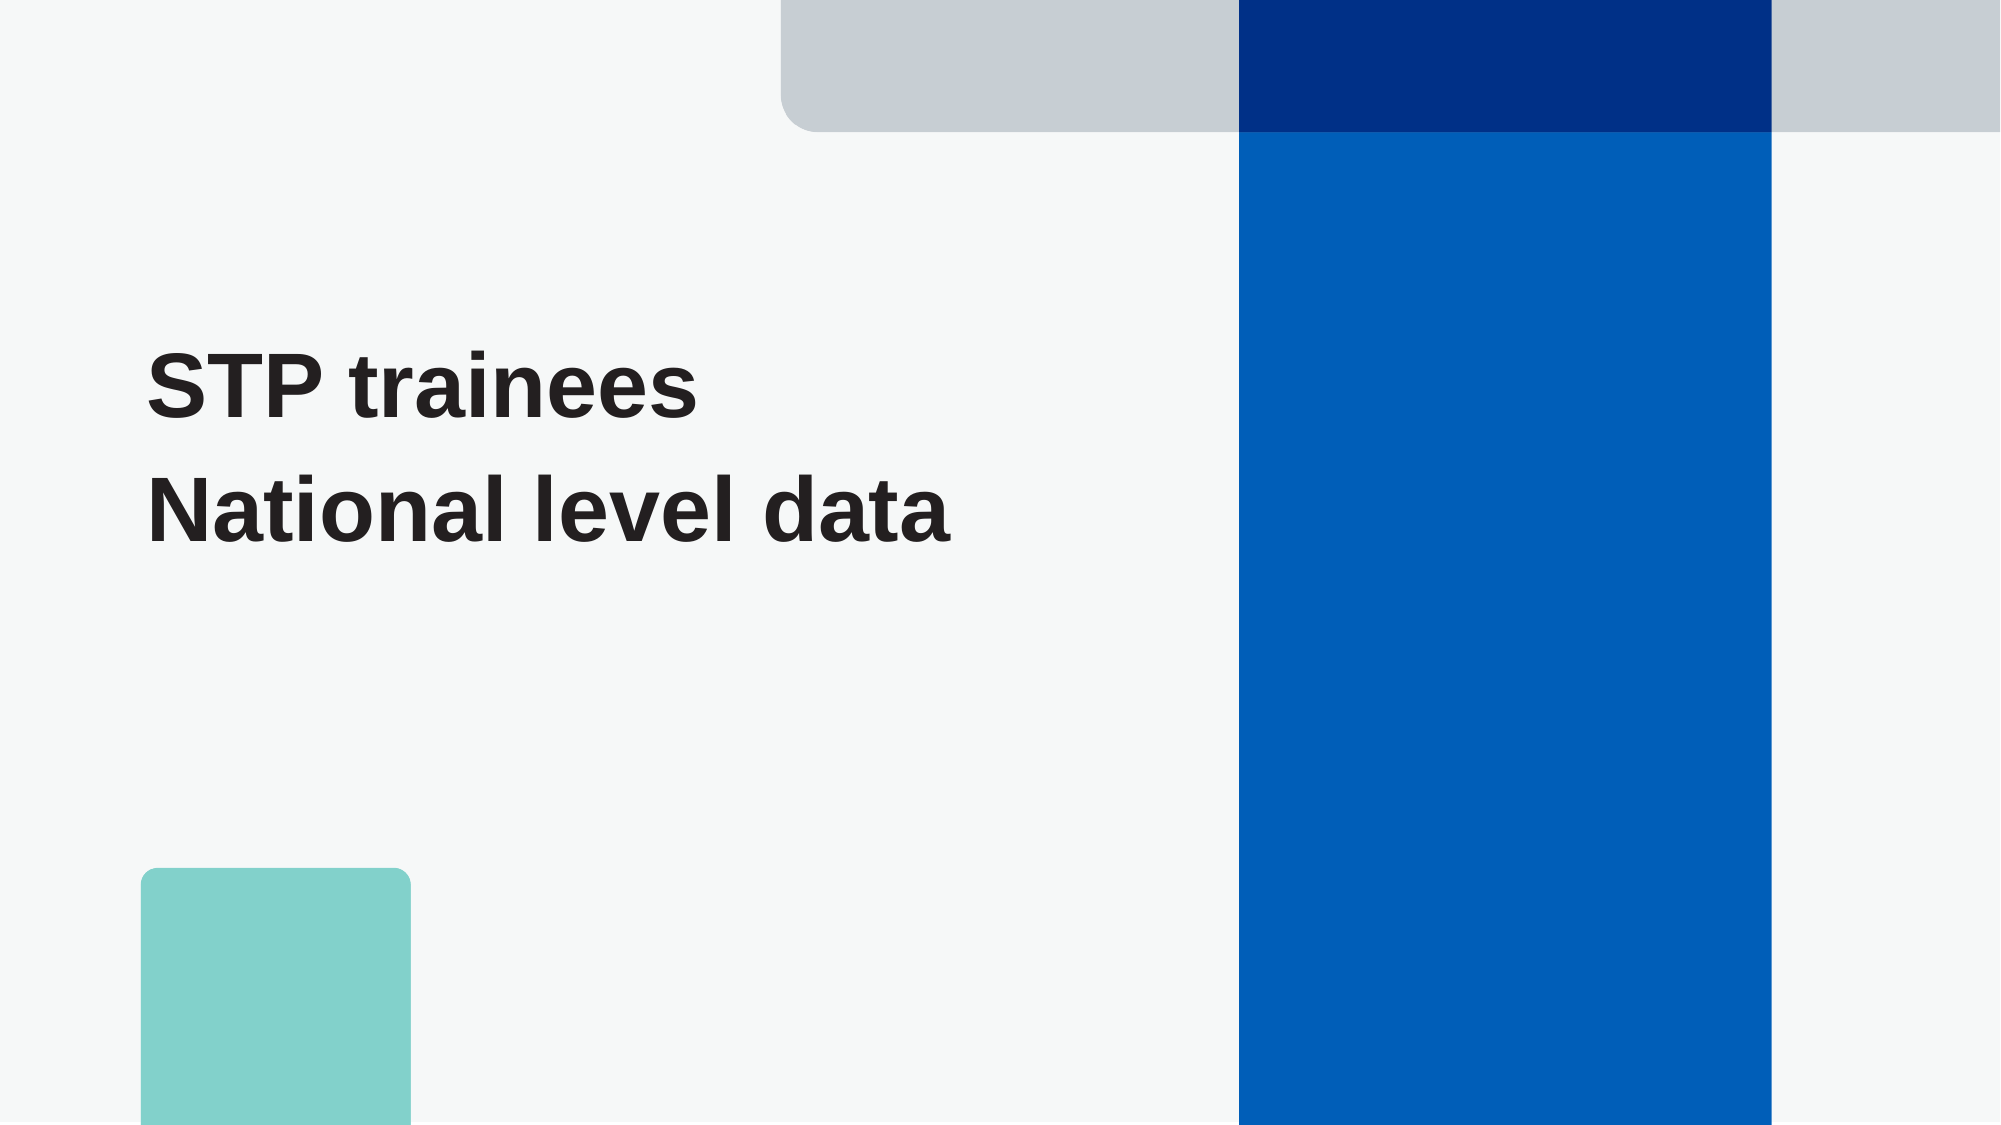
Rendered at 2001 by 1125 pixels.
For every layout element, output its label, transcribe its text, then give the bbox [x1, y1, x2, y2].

list STP trainees National level data [146, 314, 1079, 572]
